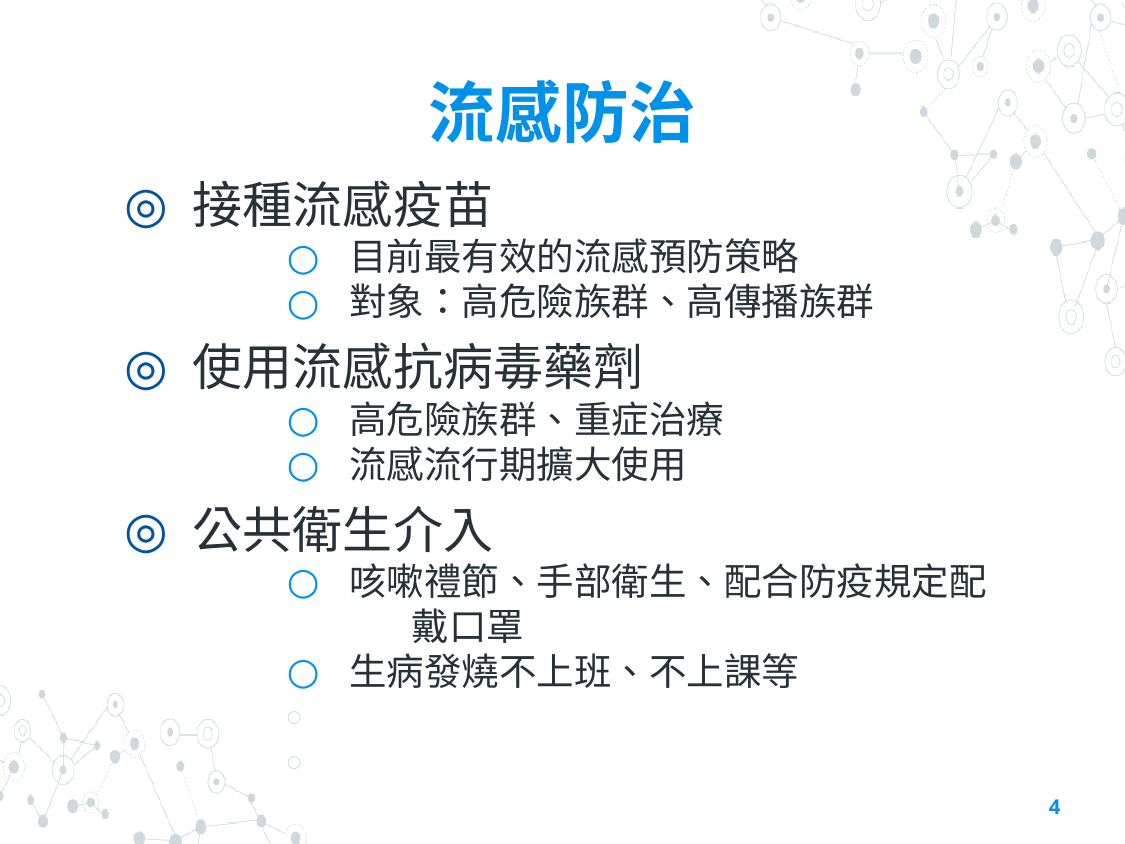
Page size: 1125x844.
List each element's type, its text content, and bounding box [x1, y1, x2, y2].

title 流感防治 [96, 50, 1029, 158]
list 接種流感疫苗 目前最有效的流感預防策略 對象：高危險族群、高傳播族群 使用流感抗病毒藥劑 高危險族群、重症治療 流感流行期擴大使用 公共衛生介入 咳嗽禮節、手部衛生、配合防疫規定配戴口罩 生病發燒不上班、不上課等 [96, 158, 1029, 745]
text_box 4 [1033, 779, 1102, 844]
